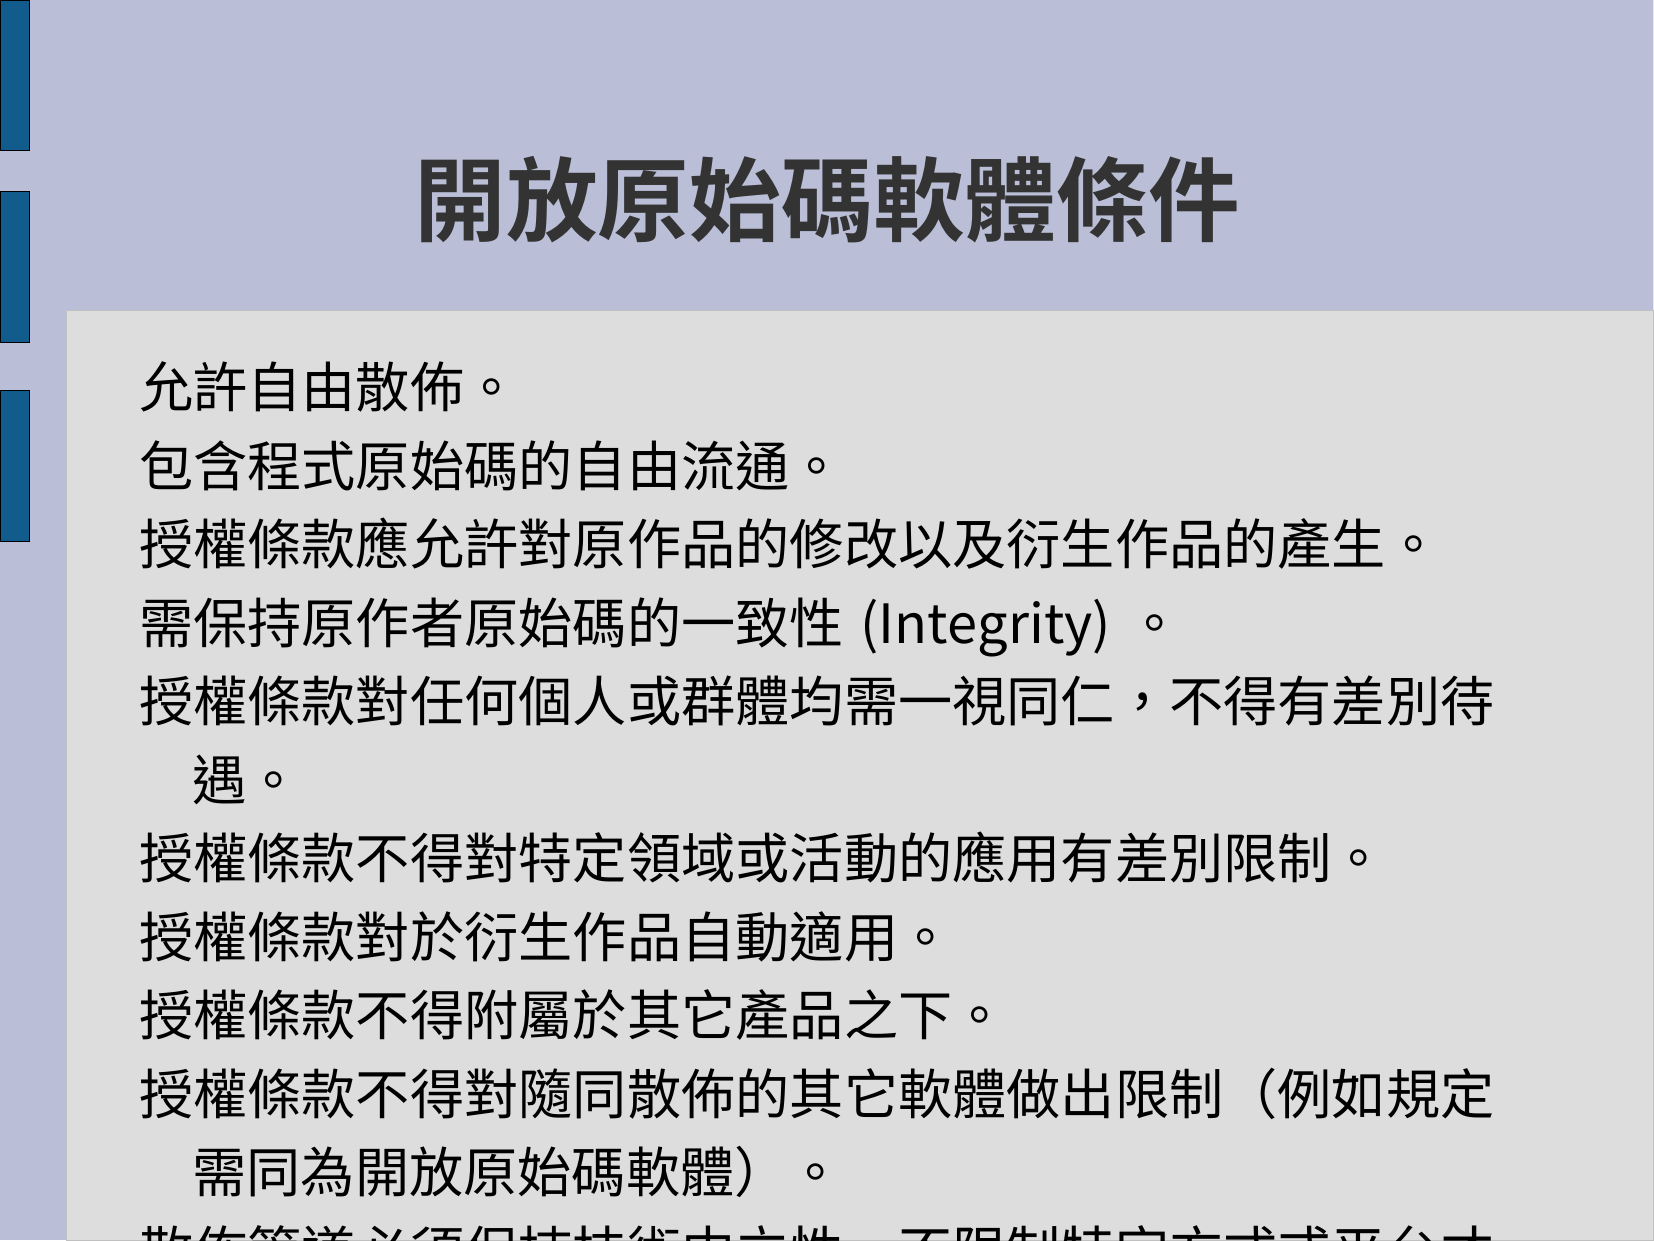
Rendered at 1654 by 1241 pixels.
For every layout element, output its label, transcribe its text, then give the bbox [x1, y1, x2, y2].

title 開放原始碼軟體條件 [121, 91, 1534, 299]
list 允許自由散佈。 包含程式原始碼的自由流通。 授權條款應允許對原作品的修改以及衍生作品的產生。 需保持原作者原始碼的一致性(Integrity)。 授權條款對任何個人或群體均需一視同仁，不得有差別待遇。 授權條款不得對特定領域或活動的應用有差別限制。 授權條款對於衍生作品自動適用。 授權條款不得附屬於其它產品之下。 授權條款不得對隨同散佈的其它軟體做出限制（例如規定需同為開放原始碼軟體）。 散佈管道必須保持技術中立性，不限制特定方式或平台才能取得。 [121, 344, 1534, 1191]
